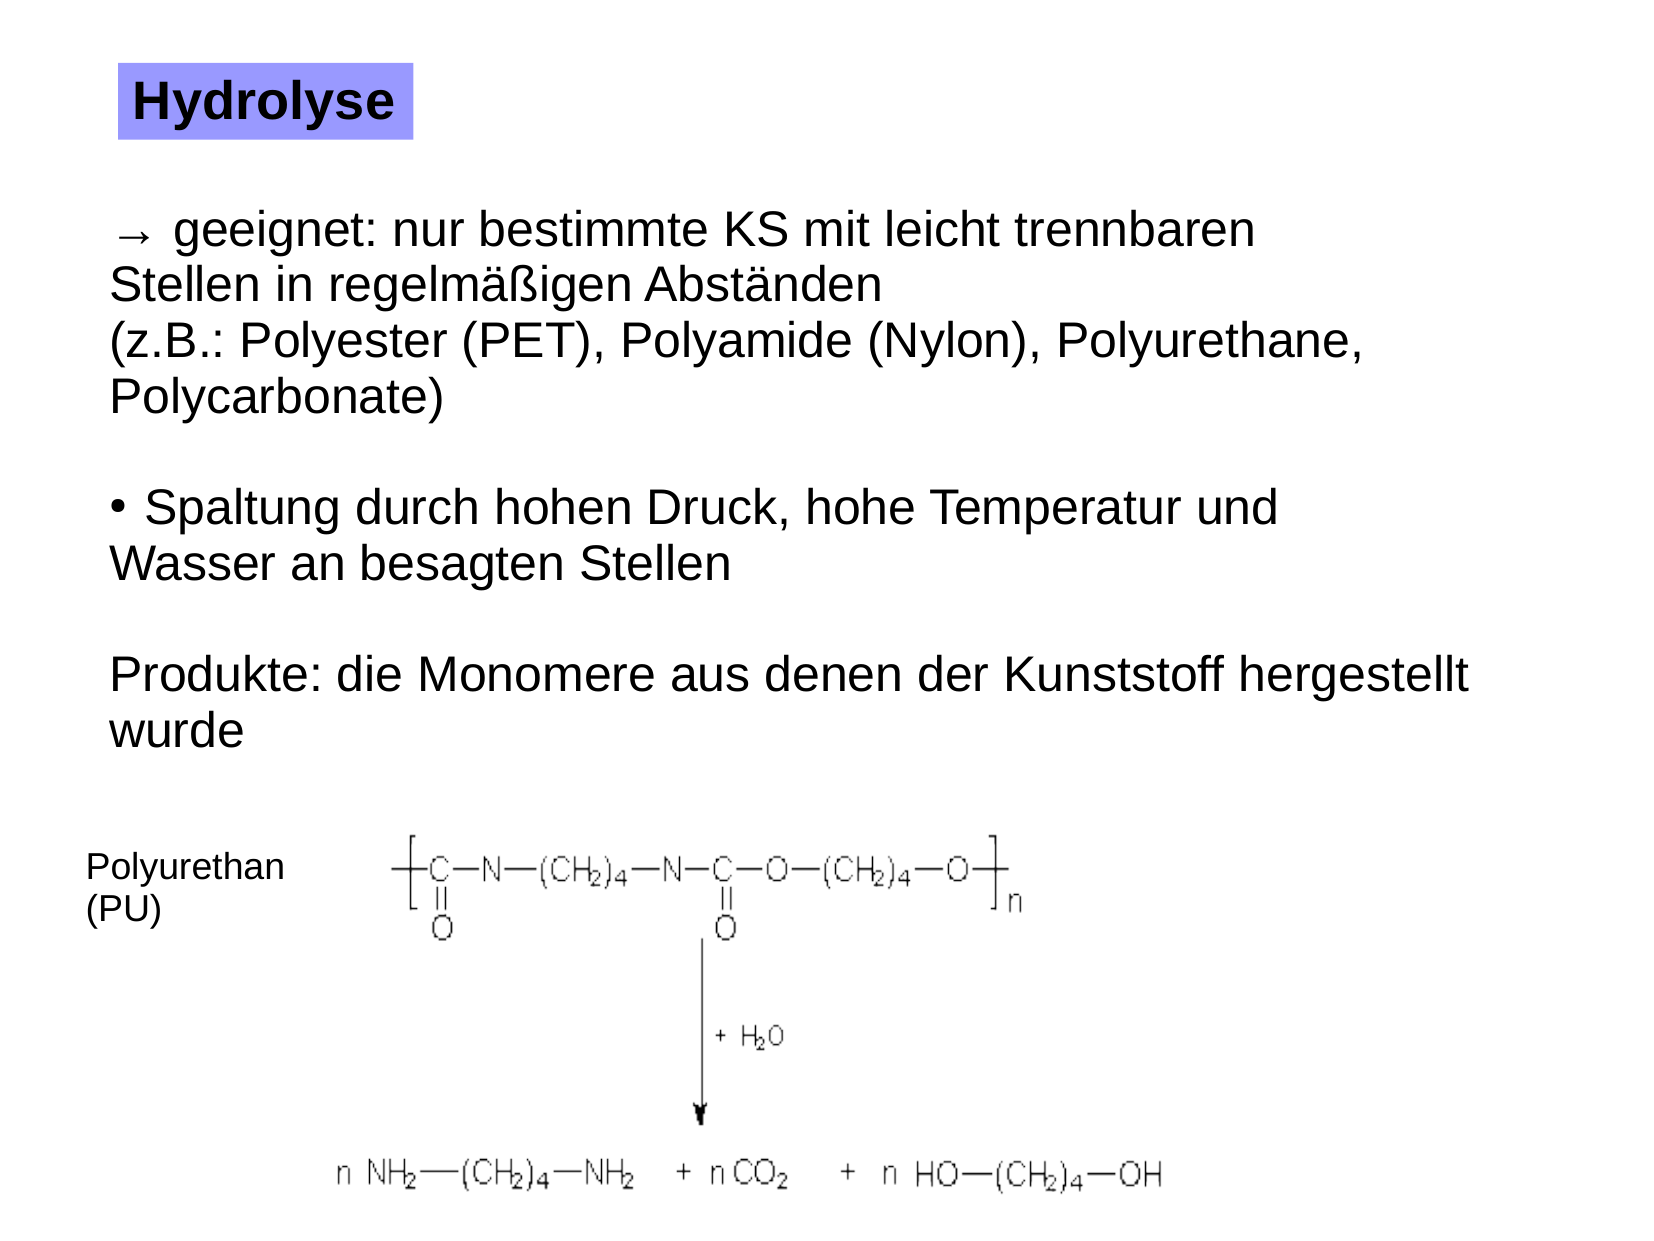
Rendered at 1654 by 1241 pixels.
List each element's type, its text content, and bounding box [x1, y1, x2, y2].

text_box Polyurethan (PU) [70, 838, 331, 938]
text_box Hydrolyse [118, 62, 414, 140]
picture [330, 826, 1182, 1220]
text_box → geeignet: nur bestimmte KS mit leicht trennbaren Stellen in regelmäßigen Abständen (z.B.: Polyester (PET), Polyamide (Nylon), Polyurethane, Polycarbonate) Spaltung durch hohen Druck, hohe Temperatur und Wasser an besagten Stellen Produkte: die Monomere aus denen der Kunststoff hergestellt wurde [94, 193, 1630, 875]
